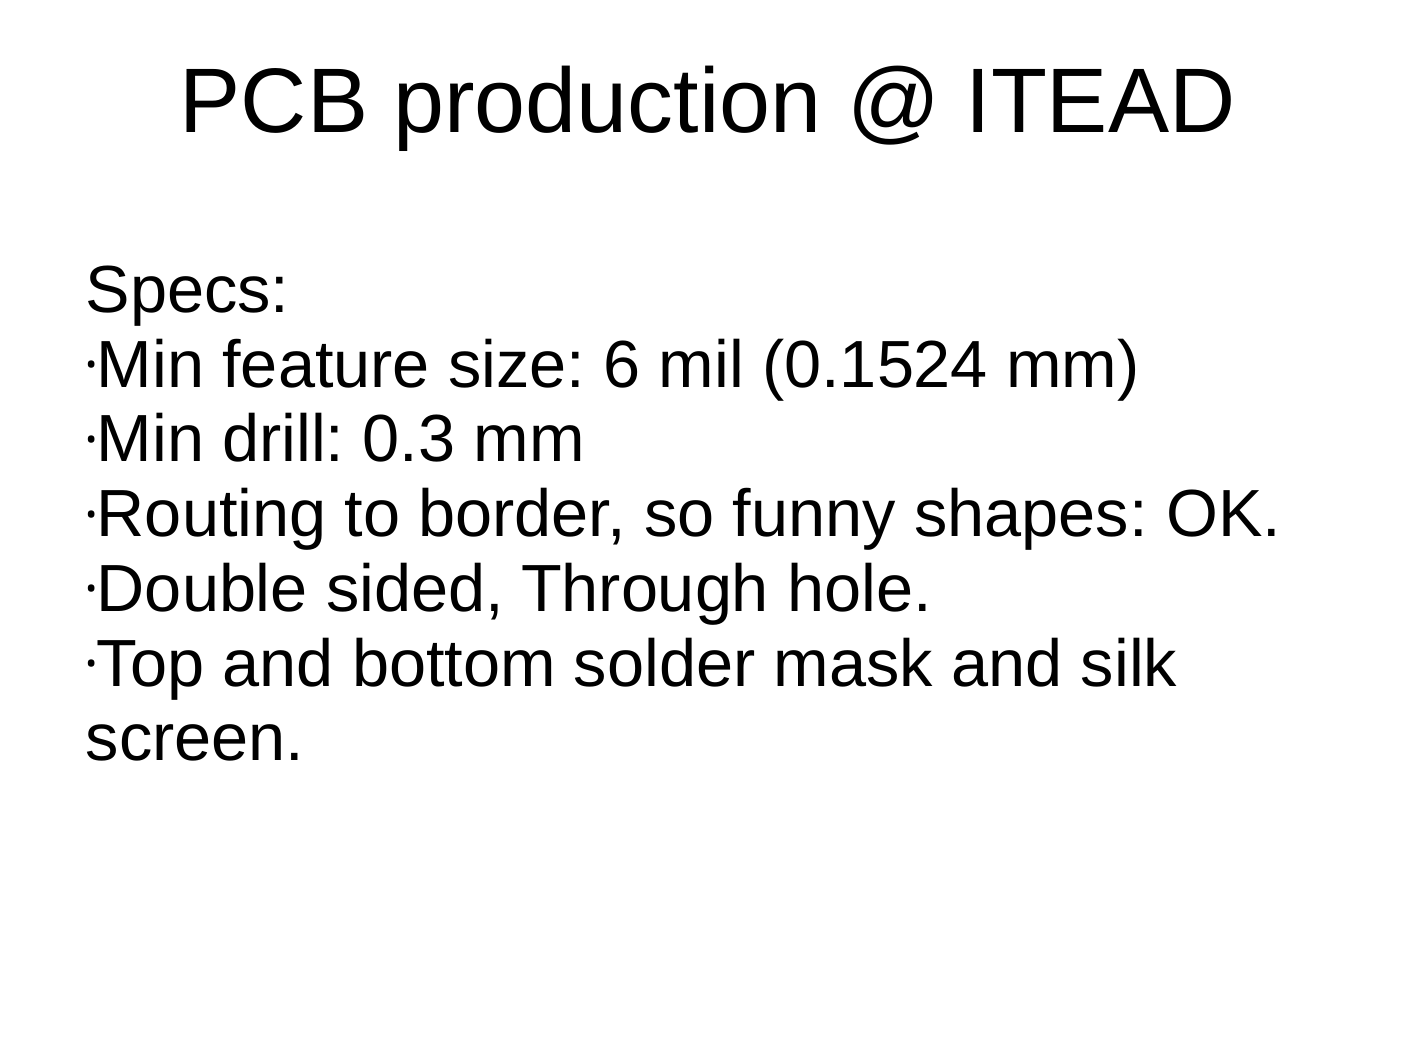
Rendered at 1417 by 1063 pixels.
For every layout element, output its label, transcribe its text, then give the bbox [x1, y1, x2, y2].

text_box Specs: Min feature size: 6 mil (0.1524 mm) Min drill: 0.3 mm Routing to border, so funny shapes: OK. Double sided, Through hole. Top and bottom solder mask and silk screen. [70, 244, 1346, 841]
text_box PCB production @ ITEAD [70, 42, 1346, 172]
